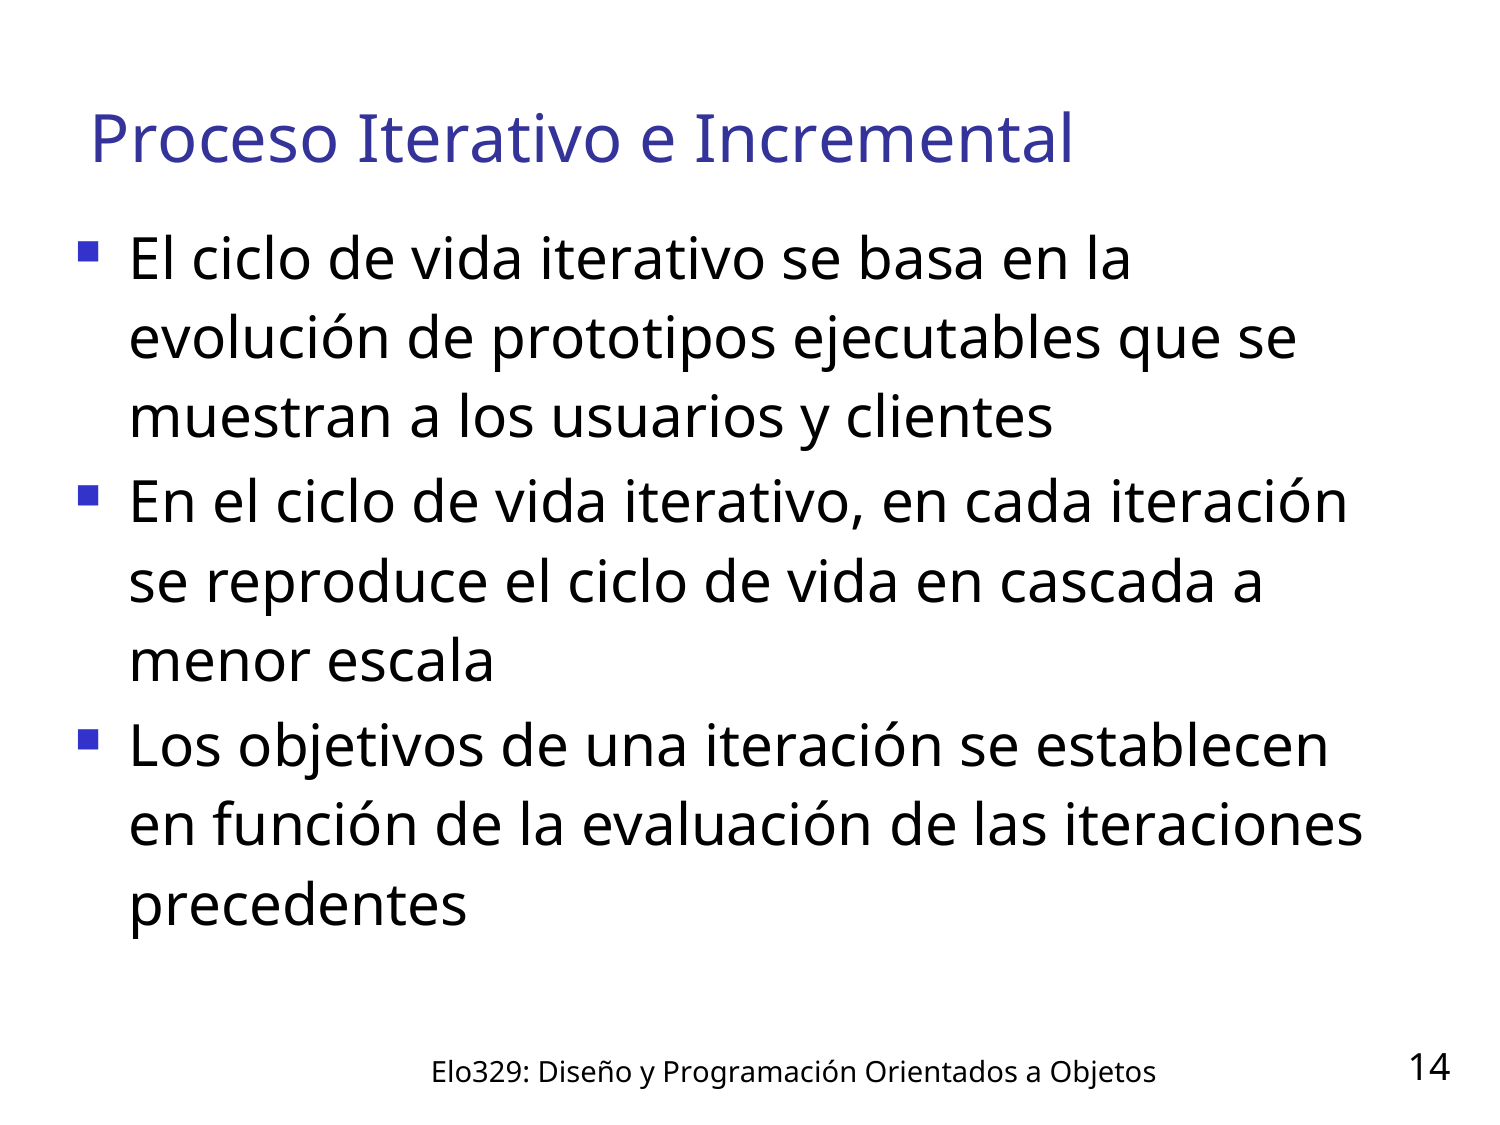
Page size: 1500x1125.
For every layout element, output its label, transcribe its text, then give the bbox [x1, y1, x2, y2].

list El ciclo de vida iterativo se basa en la evolución de prototipos ejecutables que se muestran a los usuarios y clientes En el ciclo de vida iterativo, en cada iteración se reproduce el ciclo de vida en cascada a menor escala Los objetivos de una iteración se establecen en función de la evaluación de las iteraciones precedentes [75, 216, 1398, 1051]
title Proceso Iterativo e Incremental [75, 10, 1426, 188]
